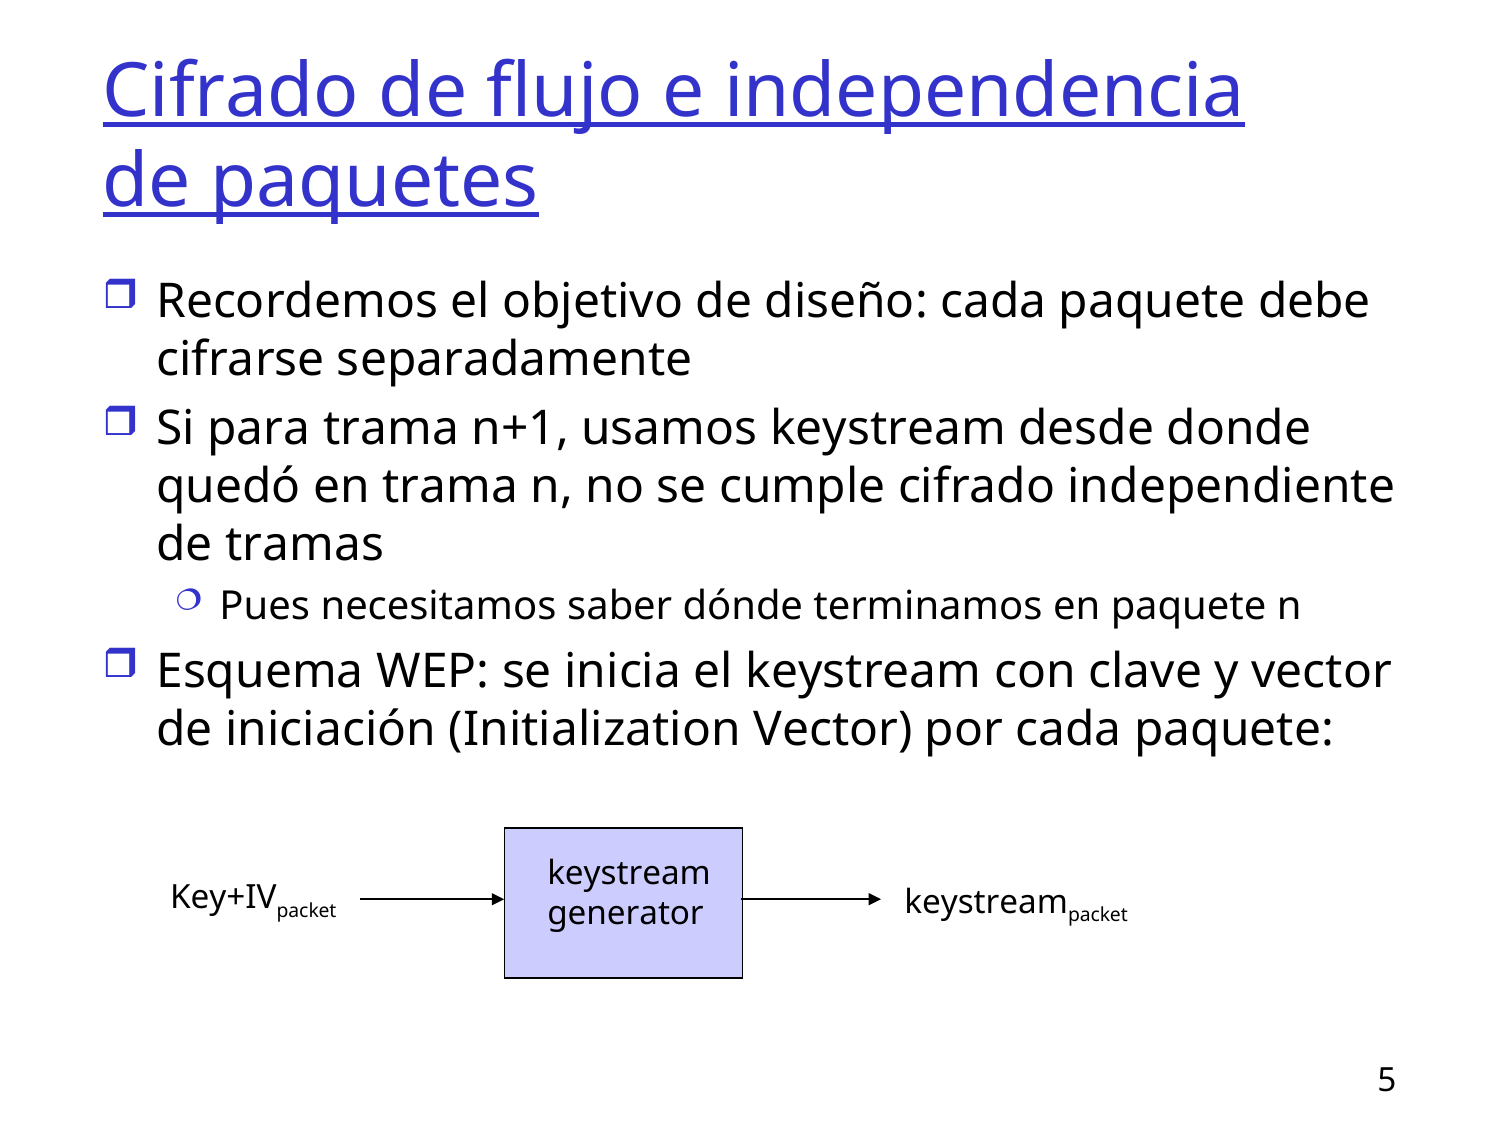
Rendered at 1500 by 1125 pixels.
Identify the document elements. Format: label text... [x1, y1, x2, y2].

text_box keystream generator [532, 843, 727, 940]
text_box Key+IVpacket [155, 867, 352, 929]
text_box keystreampacket [889, 872, 1143, 934]
text_box [504, 827, 743, 978]
list Recordemos el objetivo de diseño: cada paquete debe cifrarse separadamente Si para trama n+1, usamos keystream desde donde quedó en trama n, no se cumple cifrado independiente de tramas Pues necesitamos saber dónde terminamos en paquete n Esquema WEP: se inicia el keystream con clave y vector de iniciación (Initialization Vector) por cada paquete: [87, 262, 1453, 810]
title Cifrado de flujo e independencia de paquetes [87, 33, 1363, 229]
